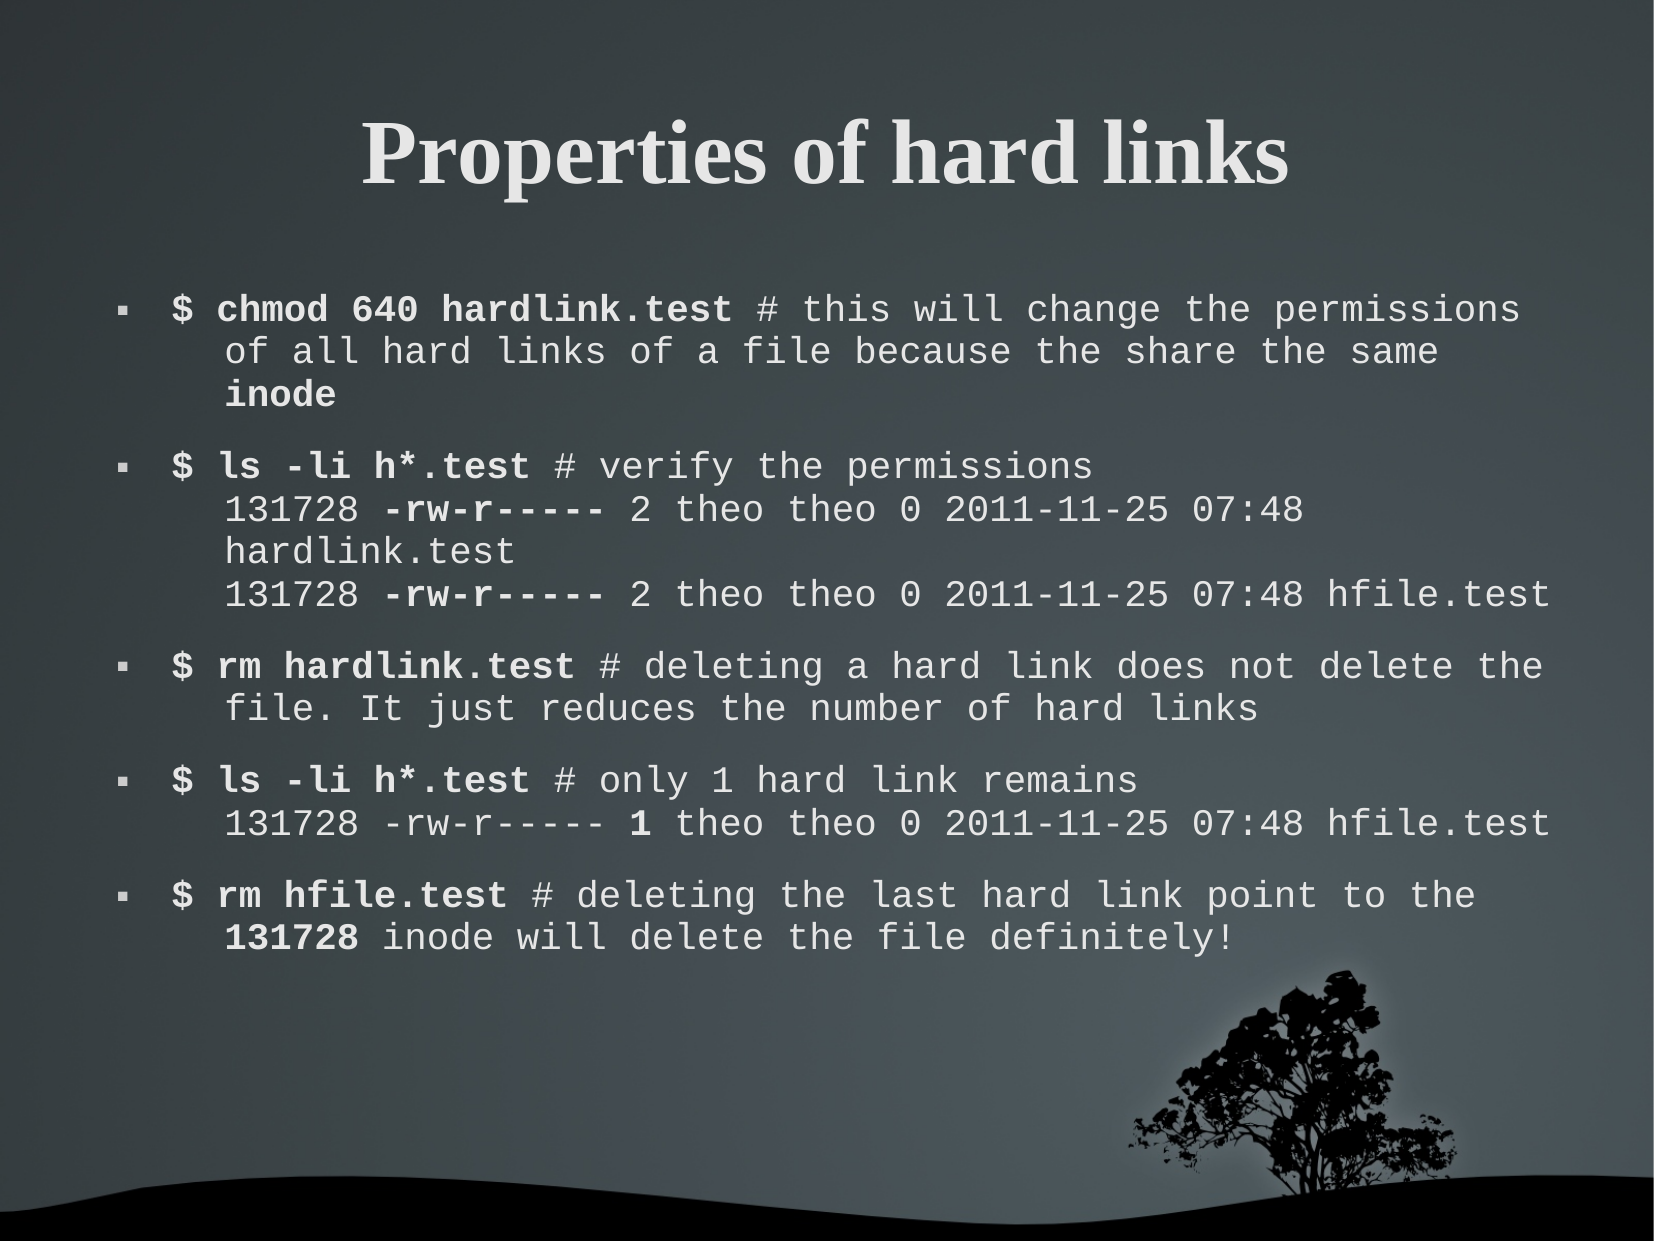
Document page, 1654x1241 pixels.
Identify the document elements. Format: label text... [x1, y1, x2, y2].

title Properties of hard links [82, 49, 1571, 257]
list $ chmod 640 hardlink.test # this will change the permissions of all hard links of a file because the share the same inode $ ls -li h*.test # verify the permissions 131728 -rw-r----- 2 theo theo 0 2011-11-25 07:48 hardlink.test 131728 -rw-r----- 2 theo theo 0 2011-11-25 07:48 hfile.test $ rm hardlink.test # deleting a hard link does not delete the file. It just reduces the number of hard links $ ls -li h*.test # only 1 hard link remains 131728 -rw-r----- 1 theo theo 0 2011-11-25 07:48 hfile.test $ rm hfile.test # deleting the last hard link point to the 131728 inode will delete the file definitely! [82, 290, 1571, 1122]
picture [0, 0, 1654, 1241]
